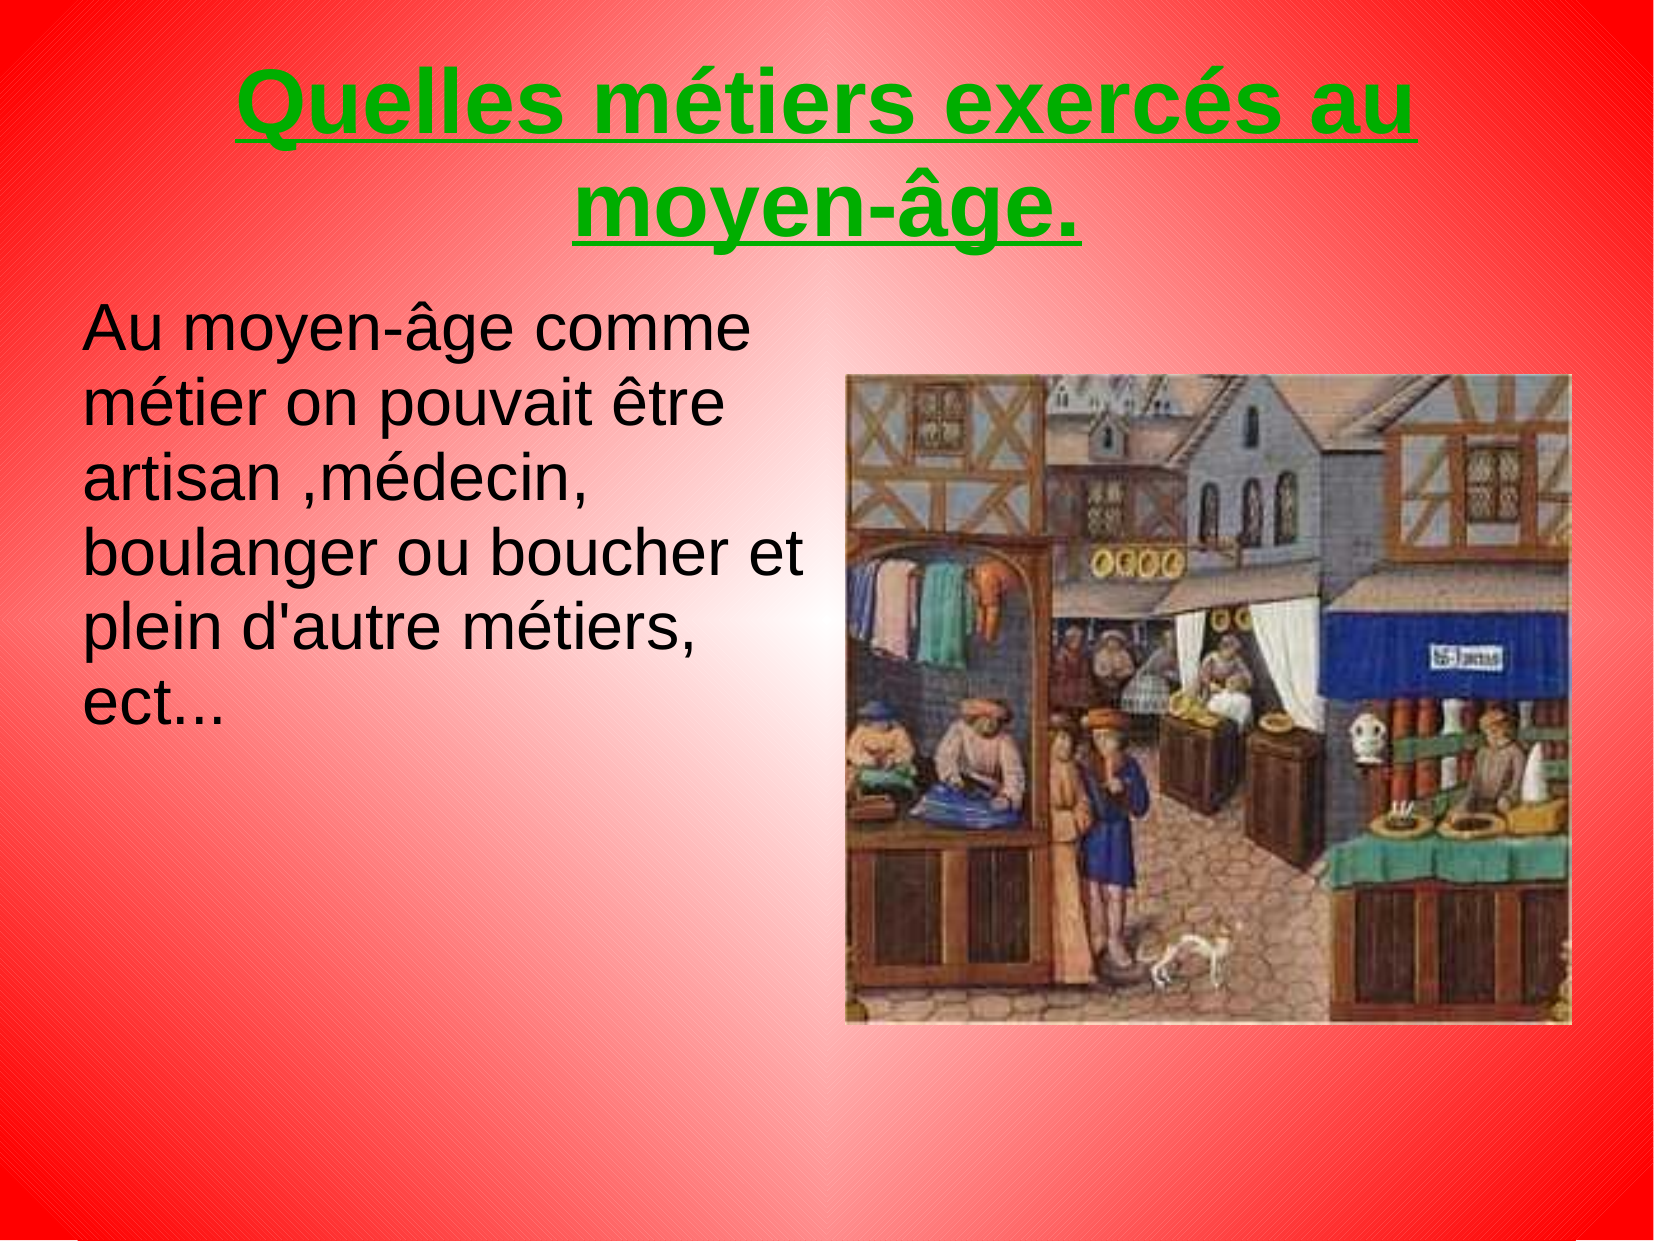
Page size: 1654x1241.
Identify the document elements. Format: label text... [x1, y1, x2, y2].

list Au moyen-âge comme métier on pouvait être artisan ,médecin, boulanger ou boucher et plein d'autre métiers, ect... [82, 290, 809, 1109]
title Quelles métiers exercés au moyen-âge. [82, 49, 1571, 257]
picture [845, 374, 1572, 1025]
